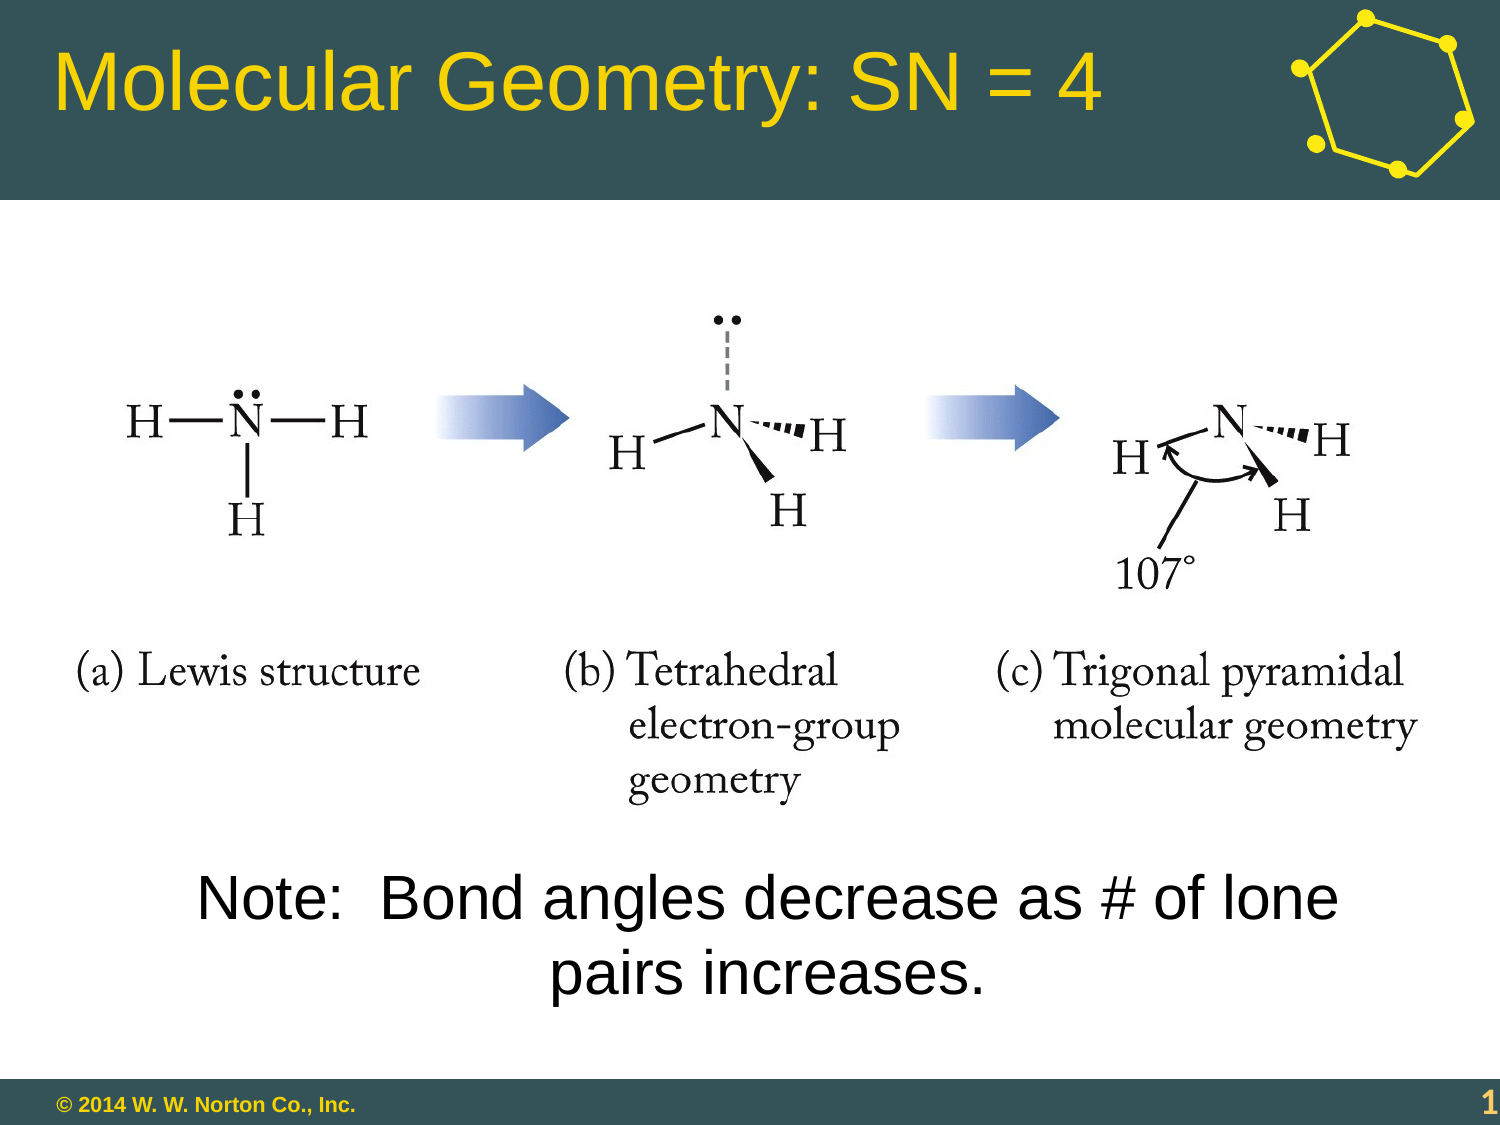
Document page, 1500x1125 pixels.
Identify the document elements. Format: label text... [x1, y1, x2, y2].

text_box Note: Bond angles decrease as # of lone pairs increases. [174, 849, 1363, 1015]
picture [68, 304, 1432, 820]
text_box Molecular Geometry: SN = 4 [37, 19, 1213, 195]
text_box <number> [1342, 1073, 1500, 1125]
slide_number 9 - <number> [112, 1025, 250, 1100]
